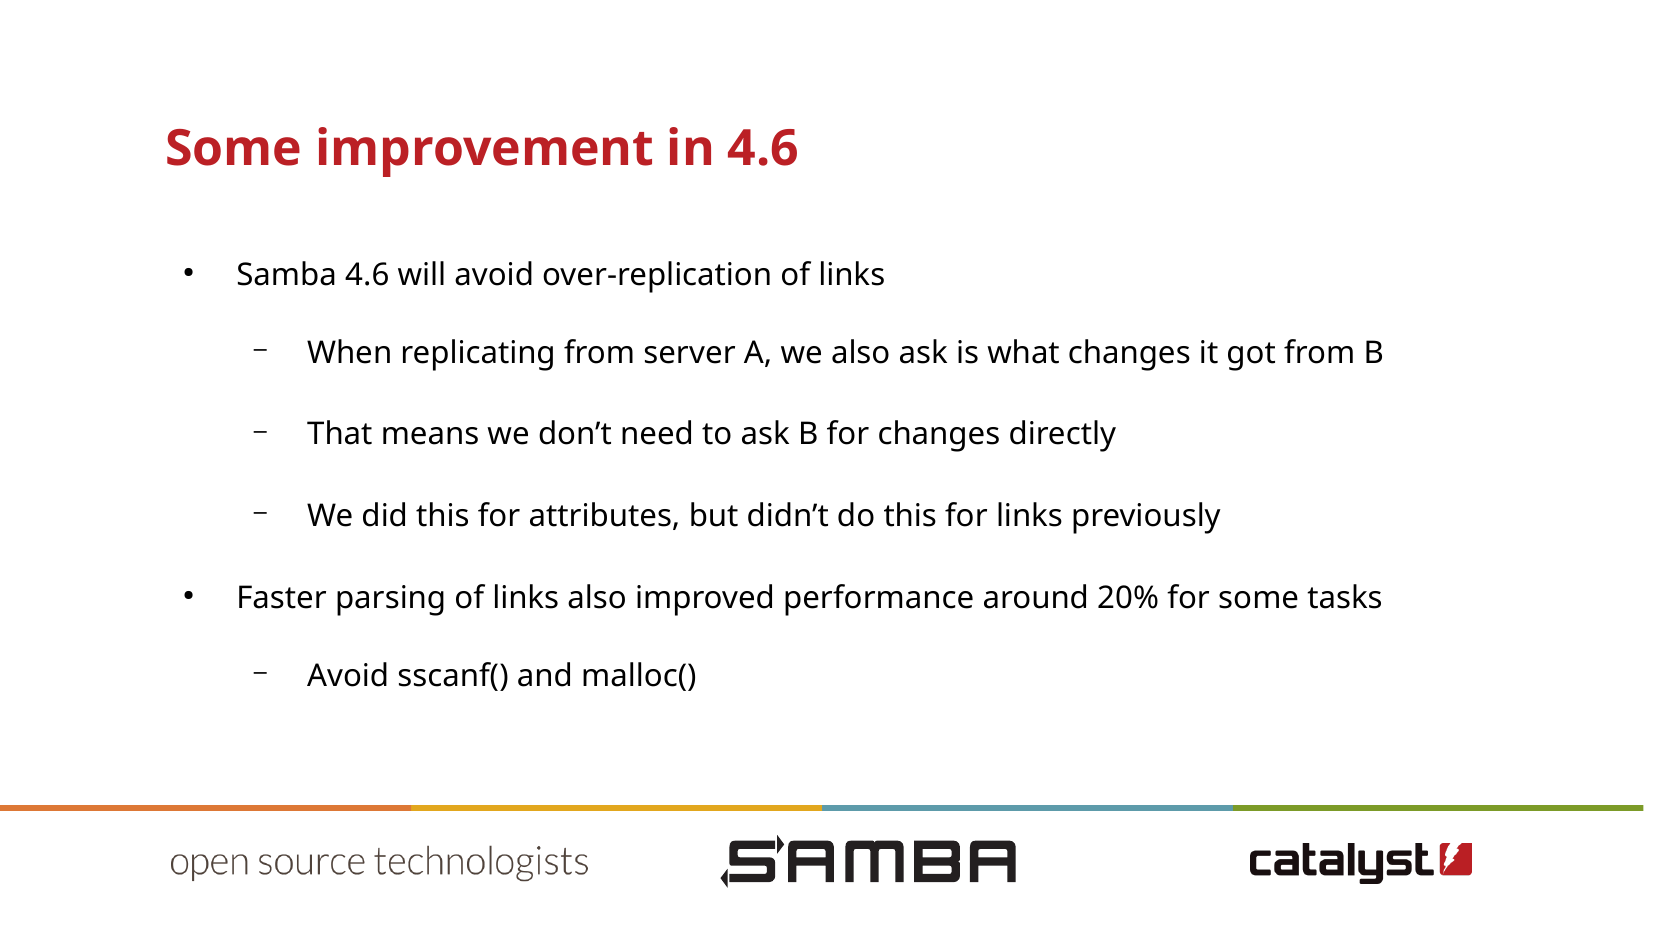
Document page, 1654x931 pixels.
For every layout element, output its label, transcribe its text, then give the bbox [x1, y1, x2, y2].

list Samba 4.6 will avoid over-replication of links When replicating from server A, we also ask is what changes it got from B That means we don’t need to ask B for changes directly We did this for attributes, but didn’t do this for links previously Faster parsing of links also improved performance around 20% for some tasks Avoid sscanf() and malloc() [165, 230, 1489, 770]
title Some improvement in 4.6 [165, 68, 1489, 224]
picture [0, 805, 1644, 884]
